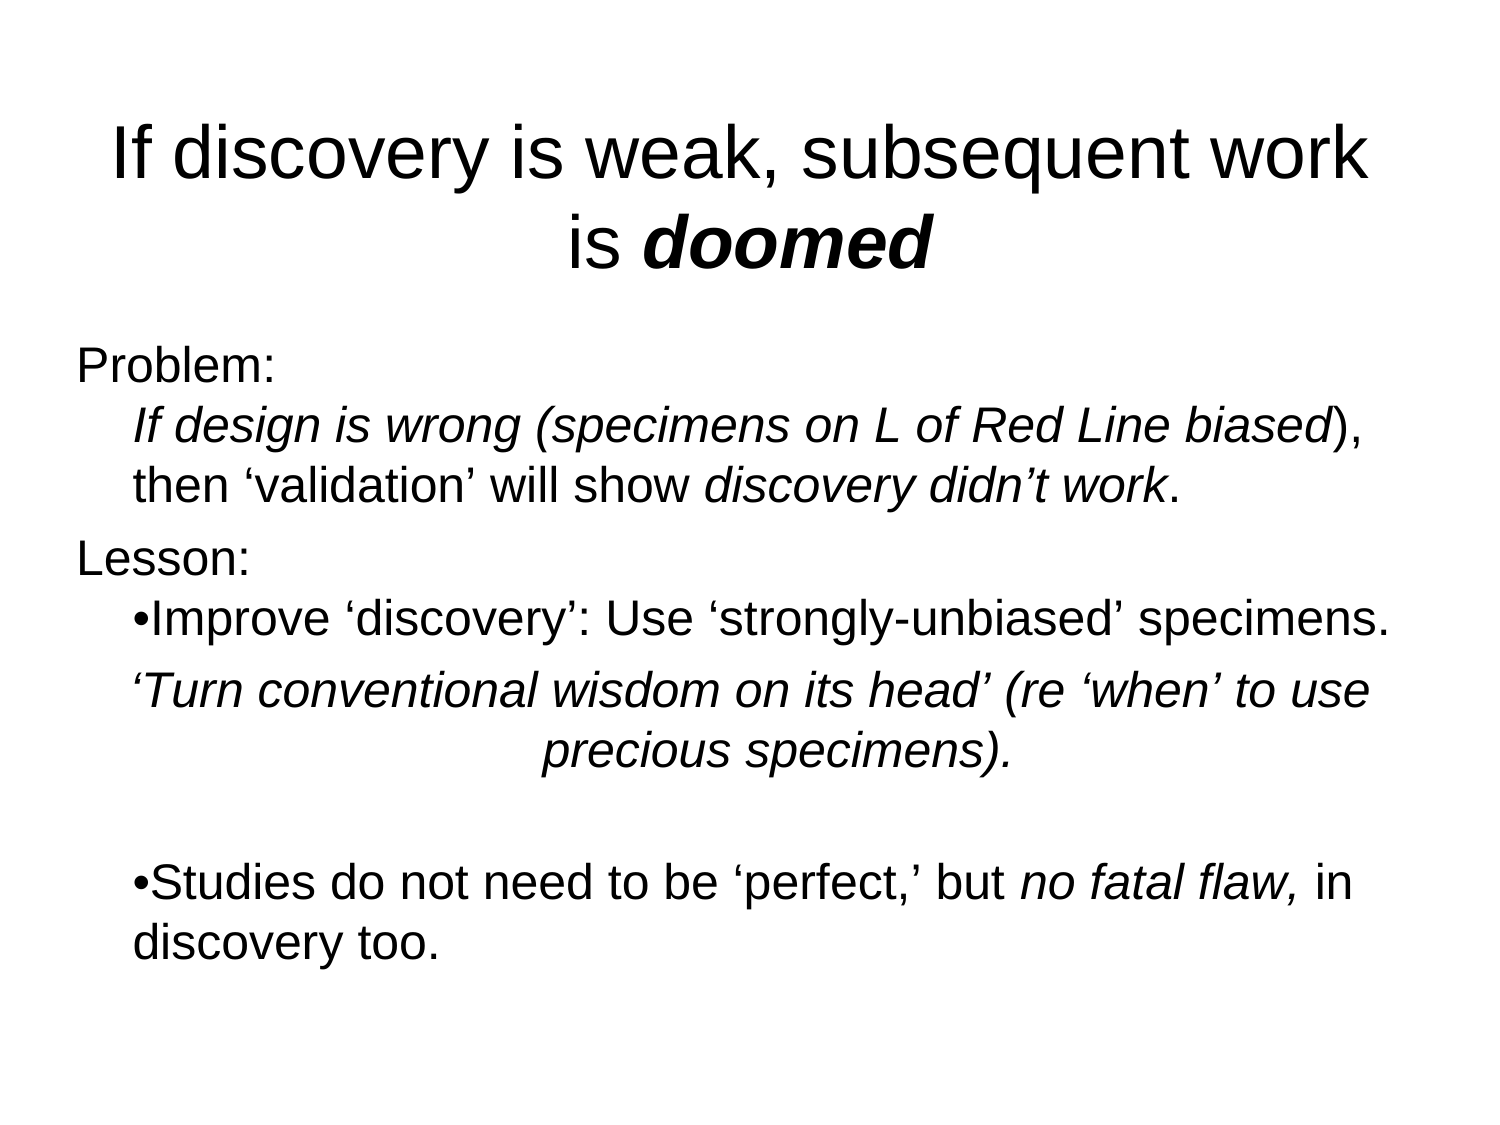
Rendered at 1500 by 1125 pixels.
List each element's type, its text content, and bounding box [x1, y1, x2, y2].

list Problem: If design is wrong (specimens on L of Red Line biased), then ‘validation’ will show discovery didn’t work. Lesson: •Improve ‘discovery’: Use ‘strongly-unbiased’ specimens. ‘Turn conventional wisdom on its head’ (re ‘when’ to use precious specimens). •Studies do not need to be ‘perfect,’ but no fatal flaw, in discovery too. [61, 324, 1441, 1000]
title If discovery is weak, subsequent work is doomed [61, 96, 1441, 292]
